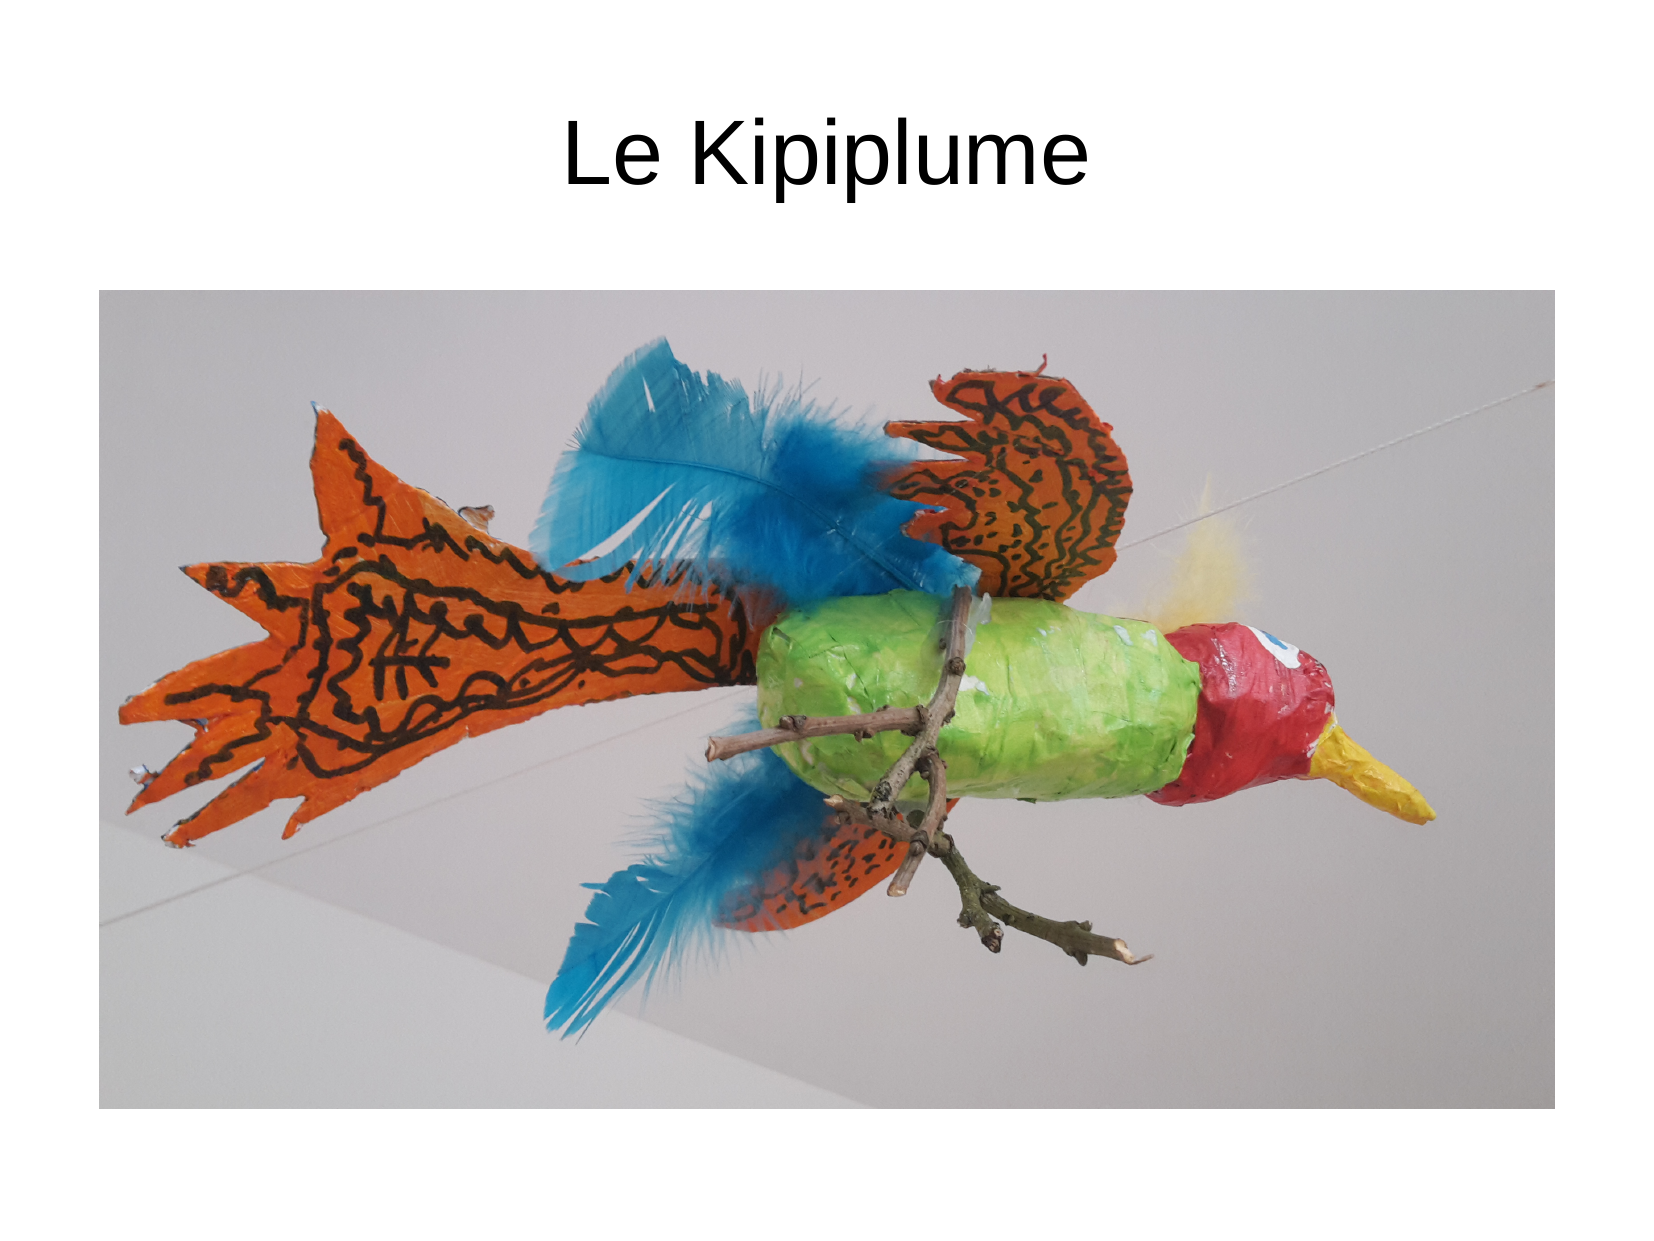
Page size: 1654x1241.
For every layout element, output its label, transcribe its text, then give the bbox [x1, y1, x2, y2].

title Le Kipiplume [82, 49, 1571, 257]
picture [99, 290, 1555, 1109]
